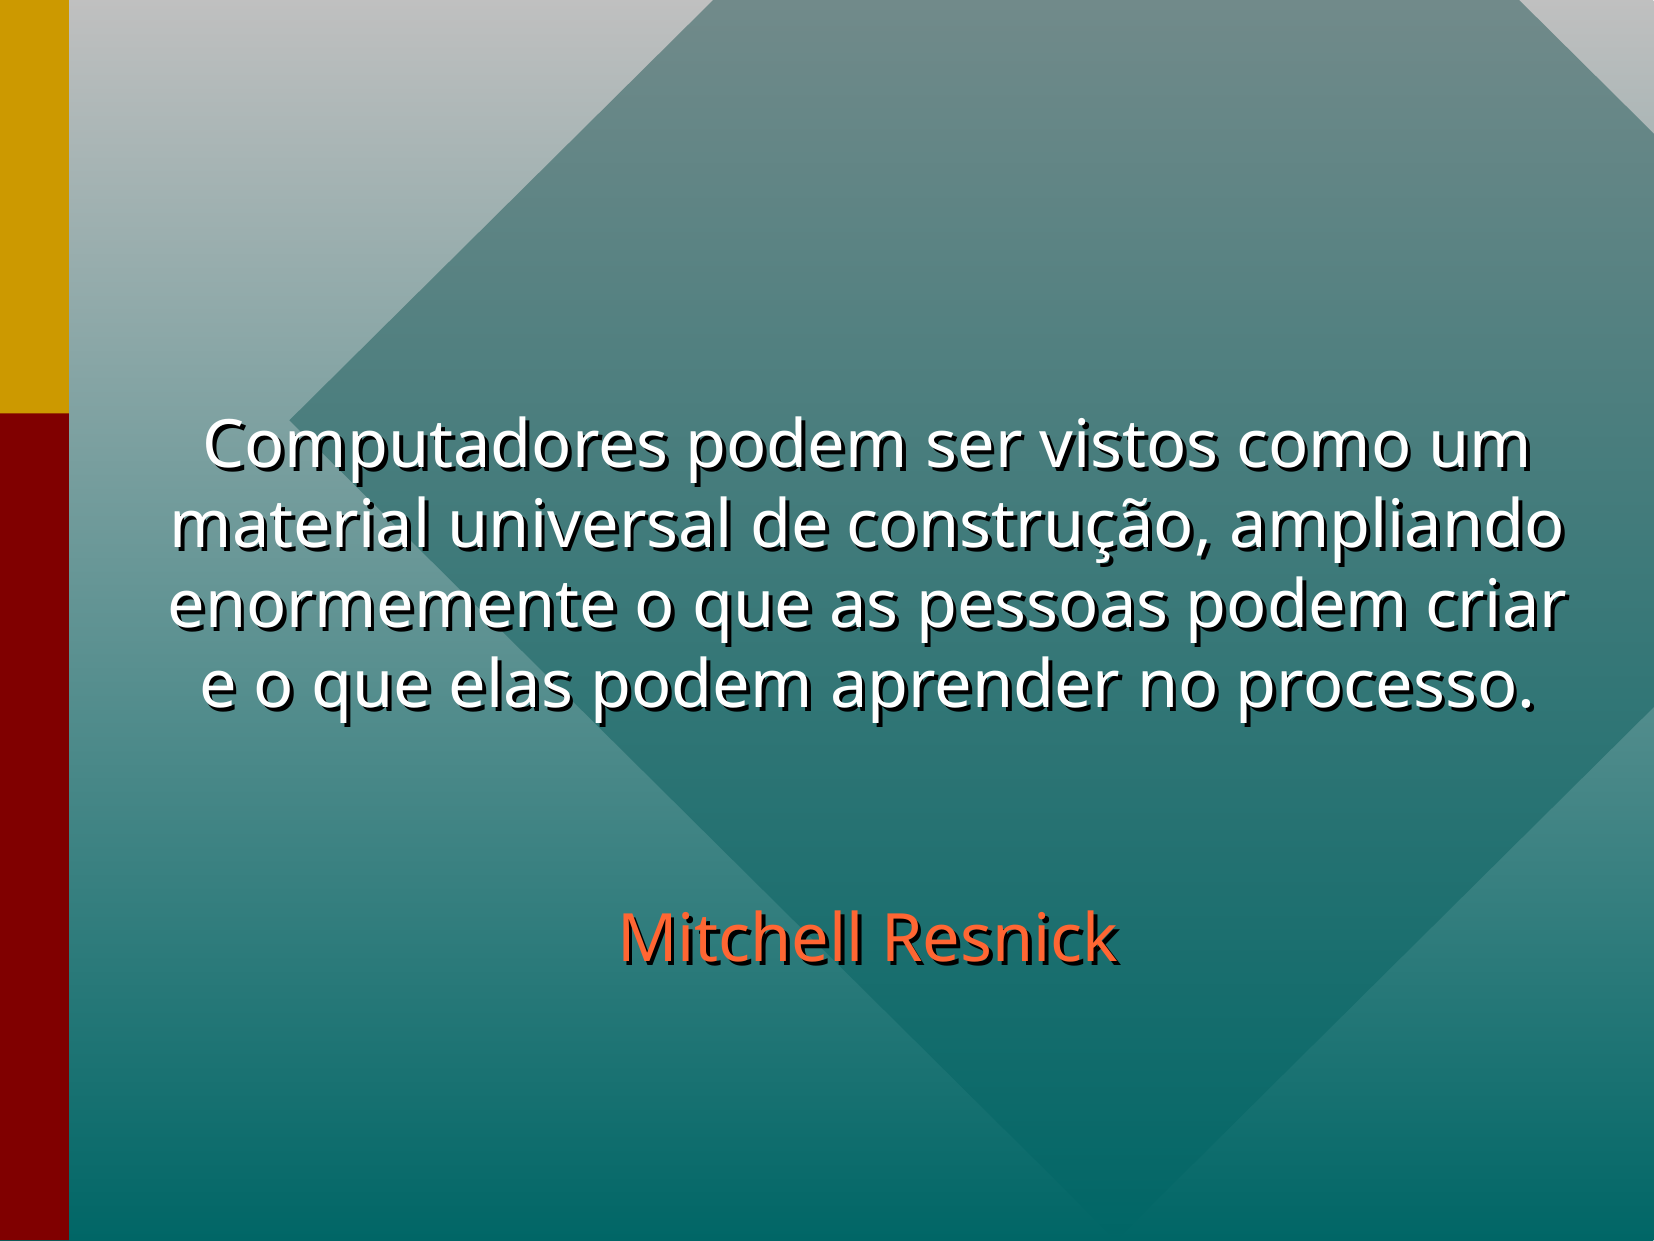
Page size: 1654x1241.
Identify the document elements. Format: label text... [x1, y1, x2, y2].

subtitle Computadores podem ser vistos como um material universal de construção, ampliando enormemente o que as pessoas podem criar e o que elas podem aprender no processo. Mitchell Resnick [165, 267, 1571, 1109]
